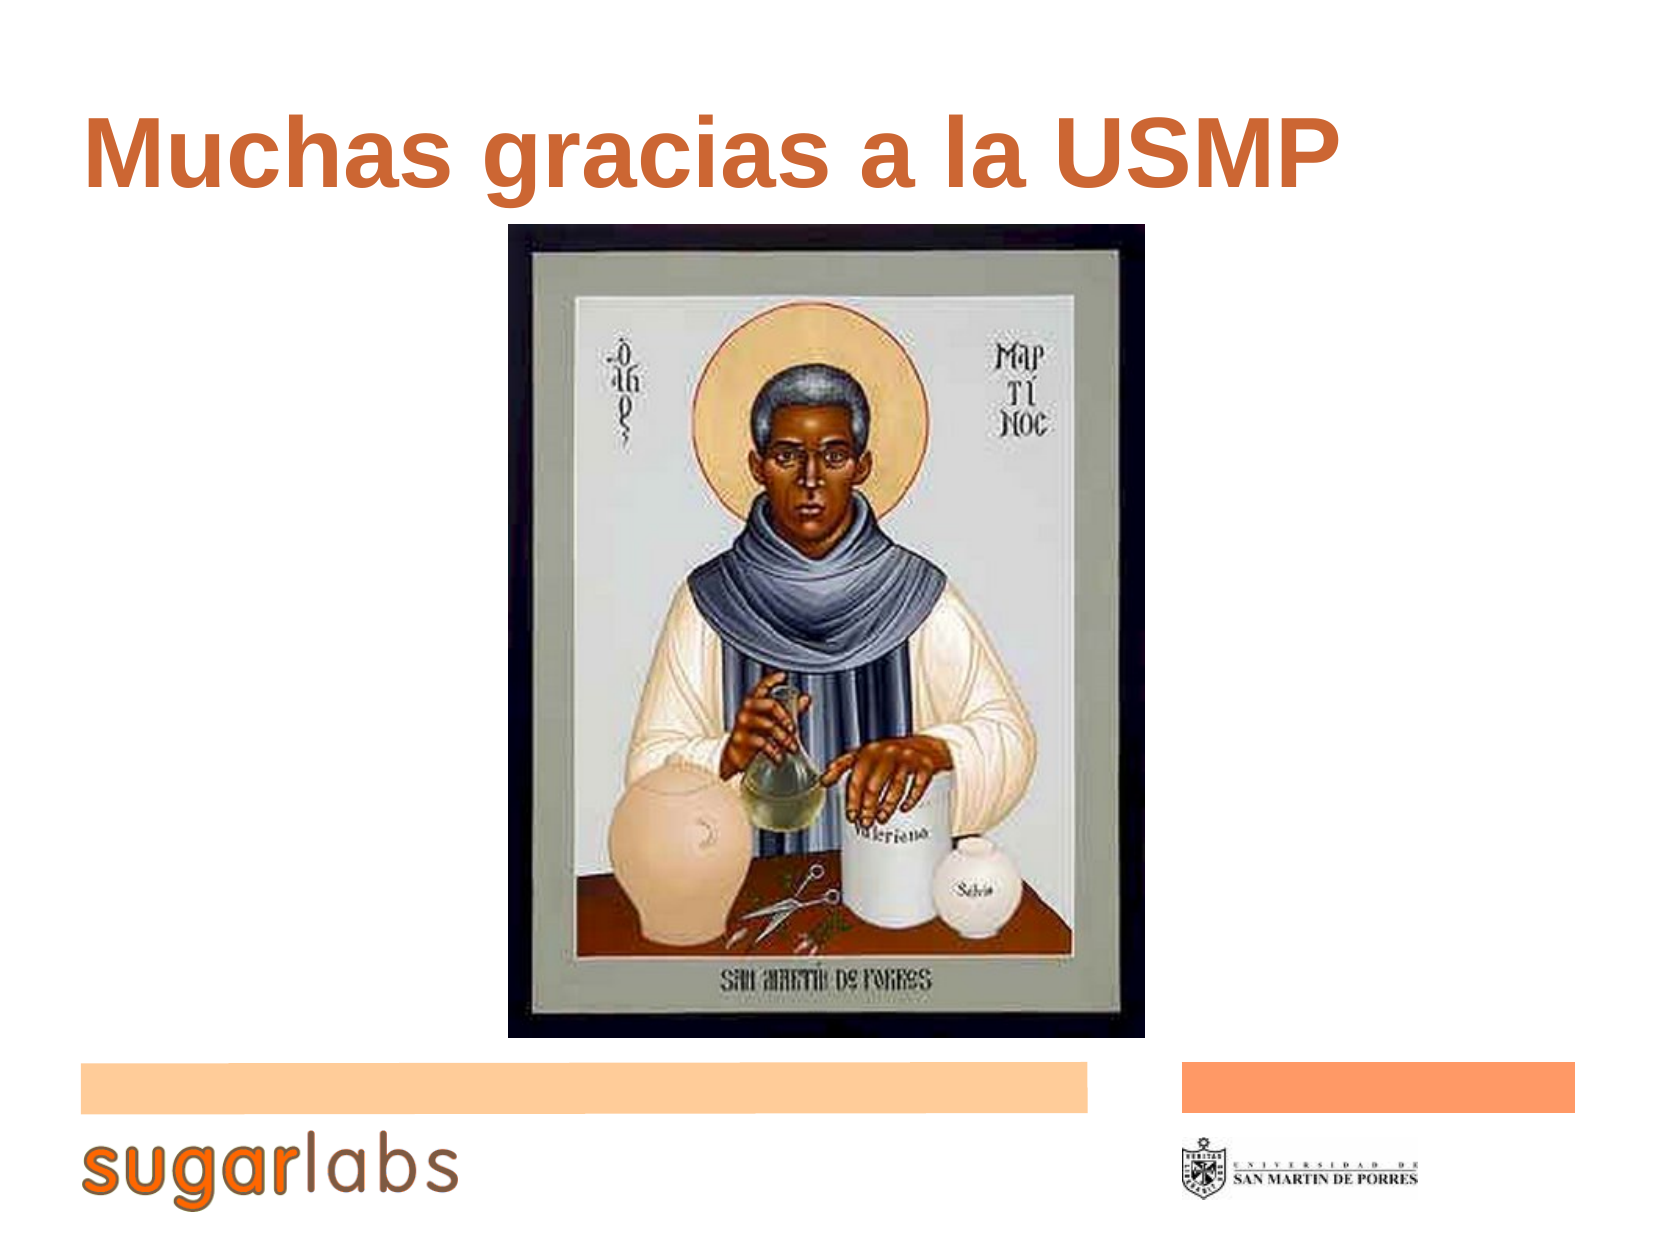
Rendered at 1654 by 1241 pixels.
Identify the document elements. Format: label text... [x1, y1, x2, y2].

picture [82, 1130, 458, 1212]
picture [1182, 1137, 1418, 1200]
picture [508, 224, 1145, 1038]
title Muchas gracias a la USMP [82, 49, 1571, 257]
